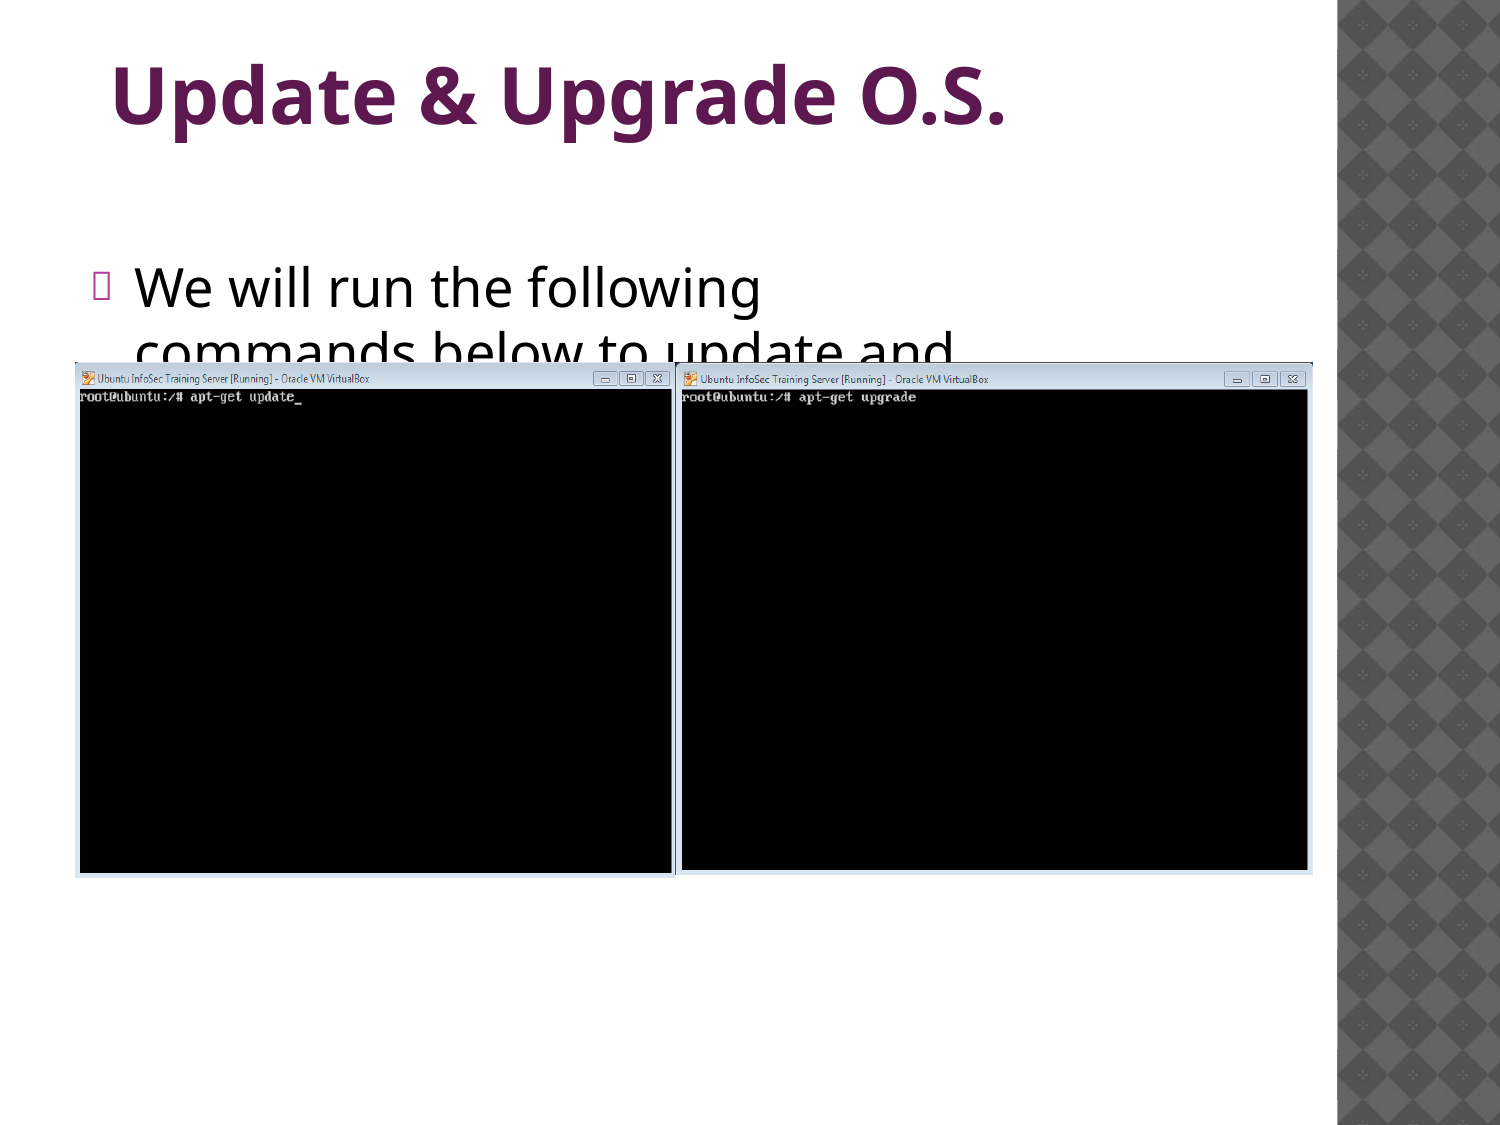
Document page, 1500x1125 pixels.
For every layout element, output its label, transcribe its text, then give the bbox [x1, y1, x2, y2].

title Update & Upgrade O.S. [75, 37, 1043, 150]
picture [75, 362, 1313, 879]
list We will run the following commands below to update and upgrade the O.S. This will give us the most current patches and bug fixes. [75, 245, 1043, 345]
picture [1337, 0, 1500, 1125]
